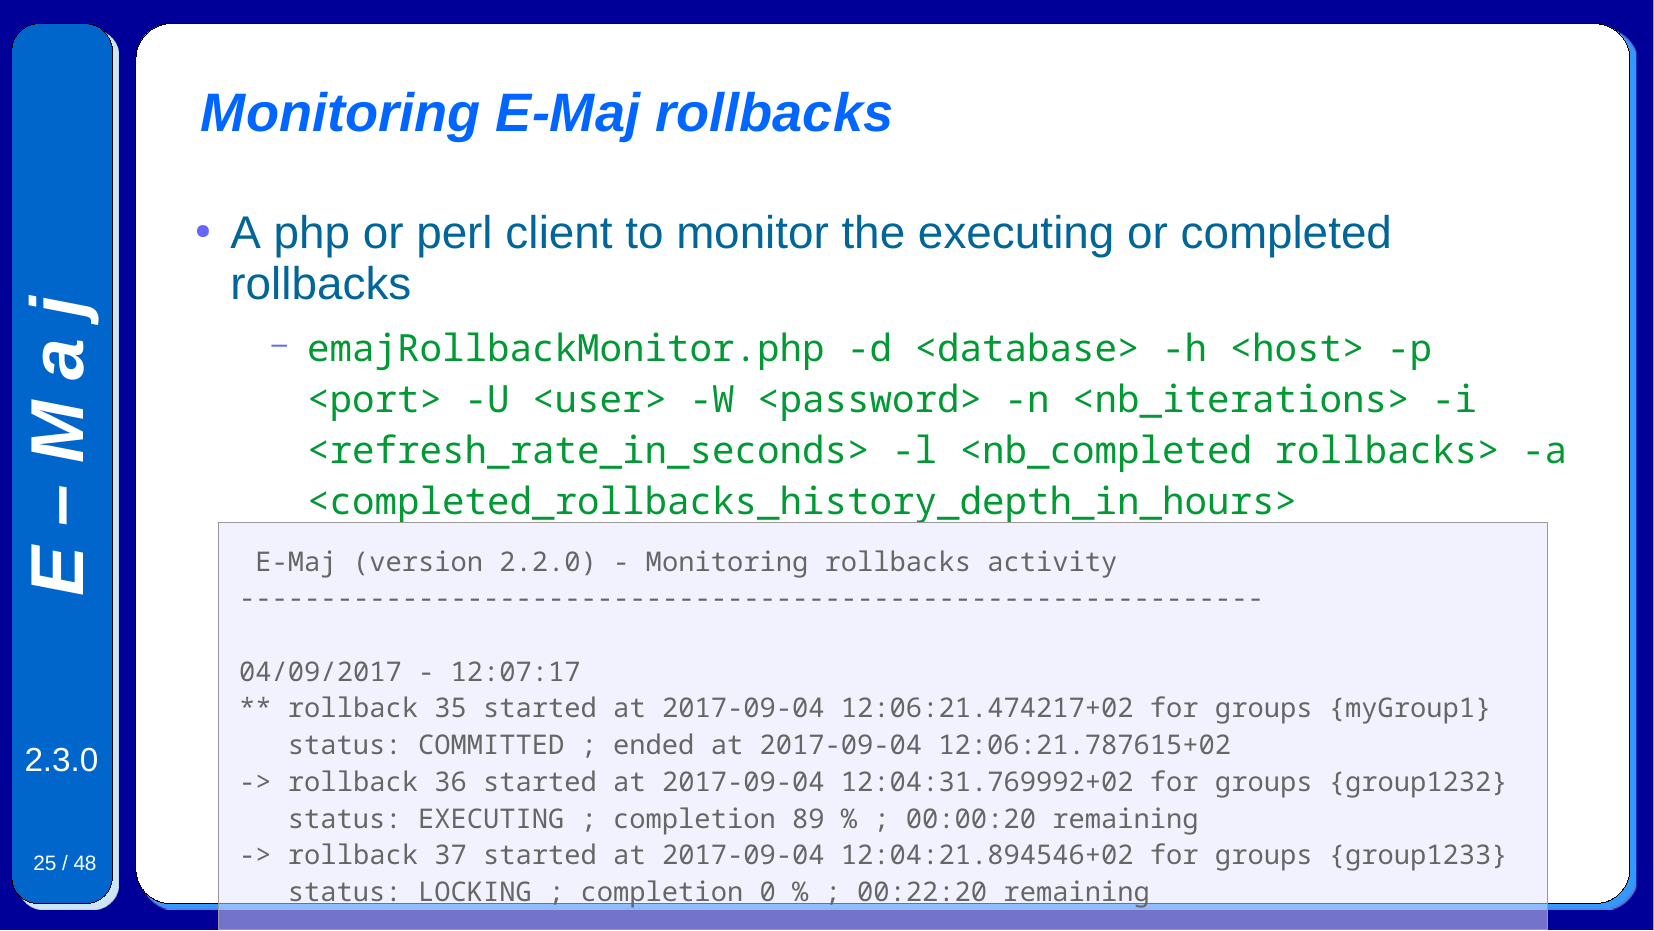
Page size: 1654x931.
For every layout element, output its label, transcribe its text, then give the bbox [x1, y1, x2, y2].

title Monitoring E-Maj rollbacks [200, 34, 1575, 191]
text_box E-Maj (version 2.2.0) - Monitoring rollbacks activity --------------------------------------------------------------- 04/09/2017 - 12:07:17 ** rollback 35 started at 2017-09-04 12:06:21.474217+02 for groups {myGroup1} status: COMMITTED ; ended at 2017-09-04 12:06:21.787615+02 -> rollback 36 started at 2017-09-04 12:04:31.769992+02 for groups {group1232} status: EXECUTING ; completion 89 % ; 00:00:20 remaining -> rollback 37 started at 2017-09-04 12:04:21.894546+02 for groups {group1233} status: LOCKING ; completion 0 % ; 00:22:20 remaining [218, 522, 1548, 878]
list A php or perl client to monitor the executing or completed rollbacks emajRollbackMonitor.php -d <database> -h <host> -p <port> -U <user> -W <password> -n <nb_iterations> -i <refresh_rate_in_seconds> -l <nb_completed rollbacks> -a <completed_rollbacks_history_depth_in_hours> [177, 206, 1587, 502]
